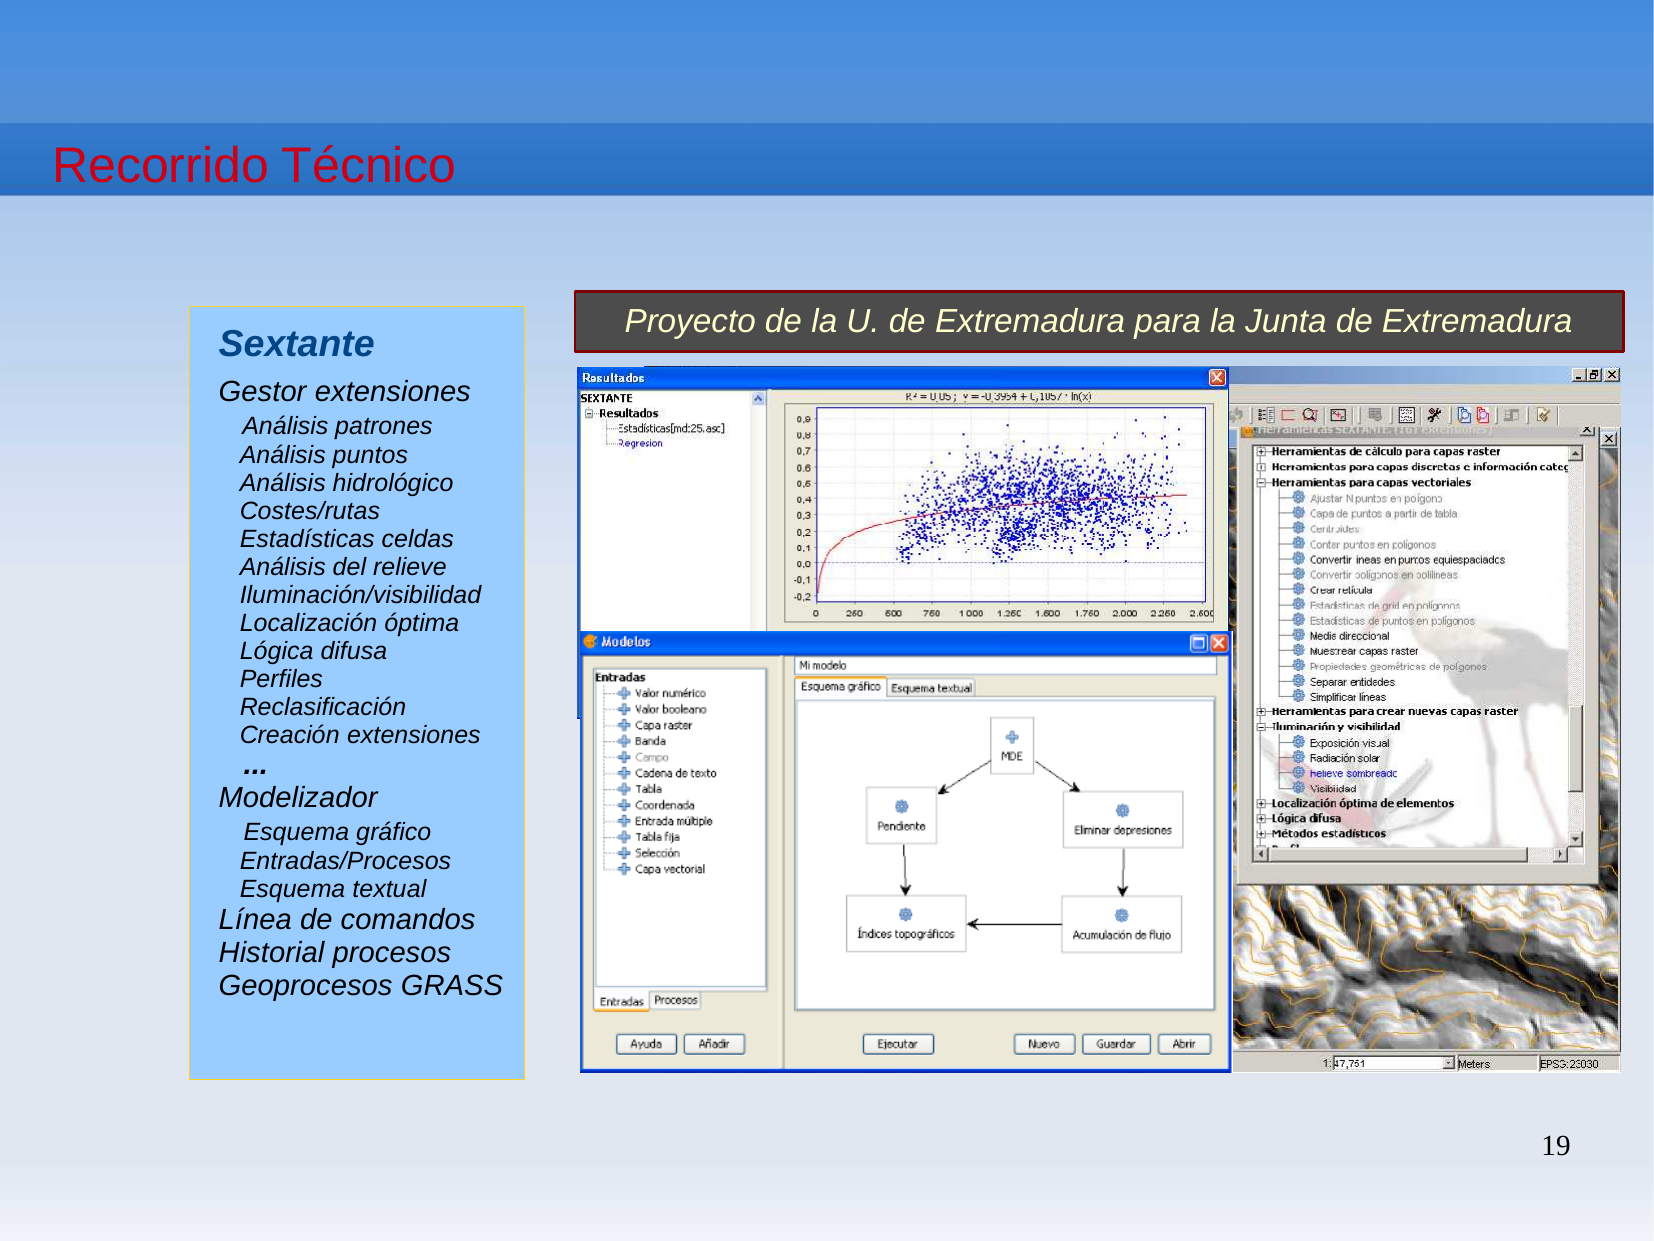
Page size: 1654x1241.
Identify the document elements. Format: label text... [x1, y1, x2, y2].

picture [0, 0, 1654, 1241]
text_box Gestor extensiones Análisis patrones Análisis puntos Análisis hidrológico Costes/rutas Estadísticas celdas Análisis del relieve Iluminación/visibilidad Localización óptima Lógica difusa Perfiles Reclasificación Creación extensiones ... Modelizador Esquema gráfico Entradas/Procesos Esquema textual Línea de comandos Historial procesos Geoprocesos GRASS [203, 367, 547, 1132]
text_box Recorrido Técnico [37, 129, 473, 207]
text_box Proyecto de la U. de Extremadura para la Junta de Extremadura [575, 291, 1624, 352]
text_box Sextante [203, 315, 506, 367]
text_box [189, 306, 525, 1080]
